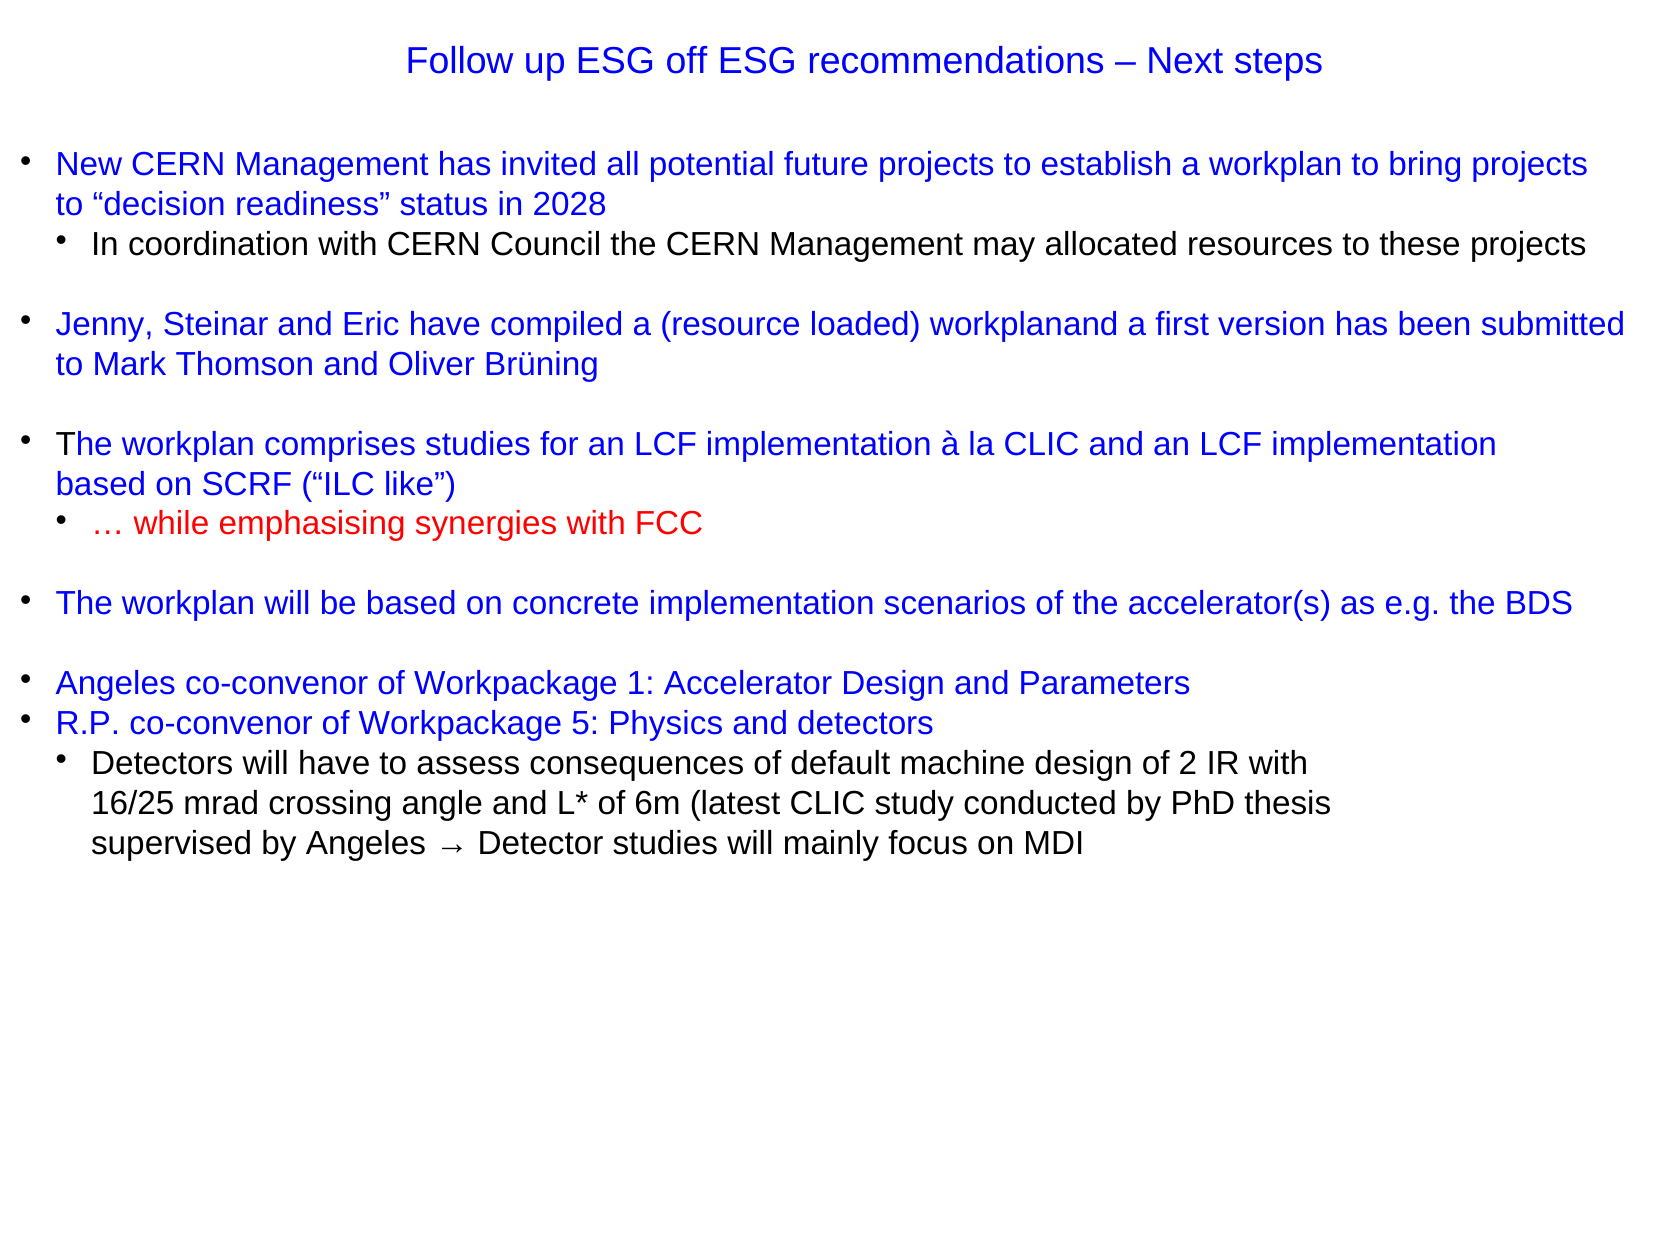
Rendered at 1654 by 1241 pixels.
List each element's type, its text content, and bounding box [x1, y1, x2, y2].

text_box New CERN Management has invited all potential future projects to establish a workplan to bring projects to “decision readiness” status in 2028 In coordination with CERN Council the CERN Management may allocated resources to these projects Jenny, Steinar and Eric have compiled a (resource loaded) workplanand a first version has been submitted to Mark Thomson and Oliver Brüning The workplan comprises studies for an LCF implementation à la CLIC and an LCF implementation based on SCRF (“ILC like”) … while emphasising synergies with FCC The workplan will be based on concrete implementation scenarios of the accelerator(s) as e.g. the BDS Angeles co-convenor of Workpackage 1: Accelerator Design and Parameters R.P. co-convenor of Workpackage 5: Physics and detectors Detectors will have to assess consequences of default machine design of 2 IR with 16/25 mrad crossing angle and L* of 6m (latest CLIC study conducted by PhD thesis supervised by Angeles → Detector studies will mainly focus on MDI [5, 135, 1635, 906]
text_box Follow up ESG off ESG recommendations – Next steps [390, 30, 1261, 91]
